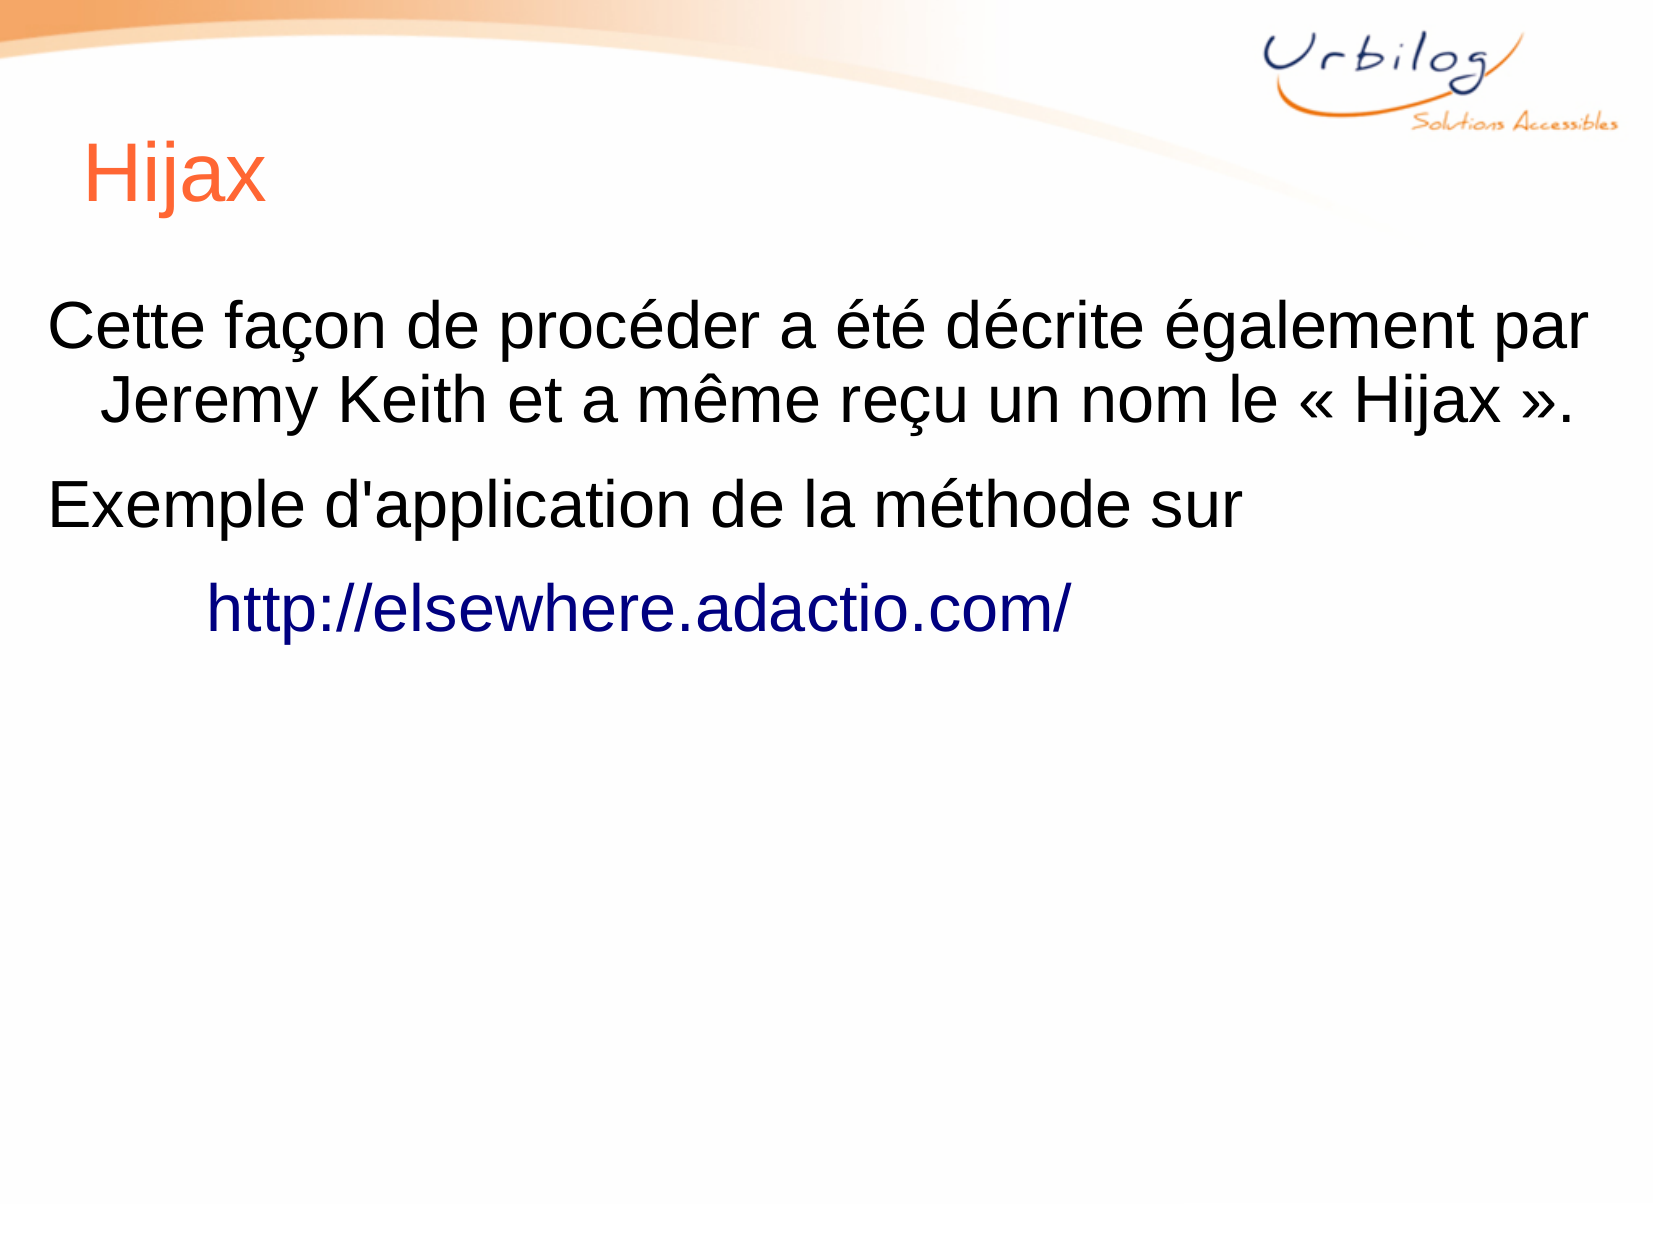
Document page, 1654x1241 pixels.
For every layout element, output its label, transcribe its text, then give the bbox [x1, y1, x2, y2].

picture [0, 0, 1654, 1241]
list Cette façon de procéder a été décrite également par Jeremy Keith et a même reçu un nom le « Hijax ». Exemple d'application de la méthode sur http://elsewhere.adactio.com/ [29, 287, 1625, 1092]
title Hijax [82, 88, 1625, 257]
